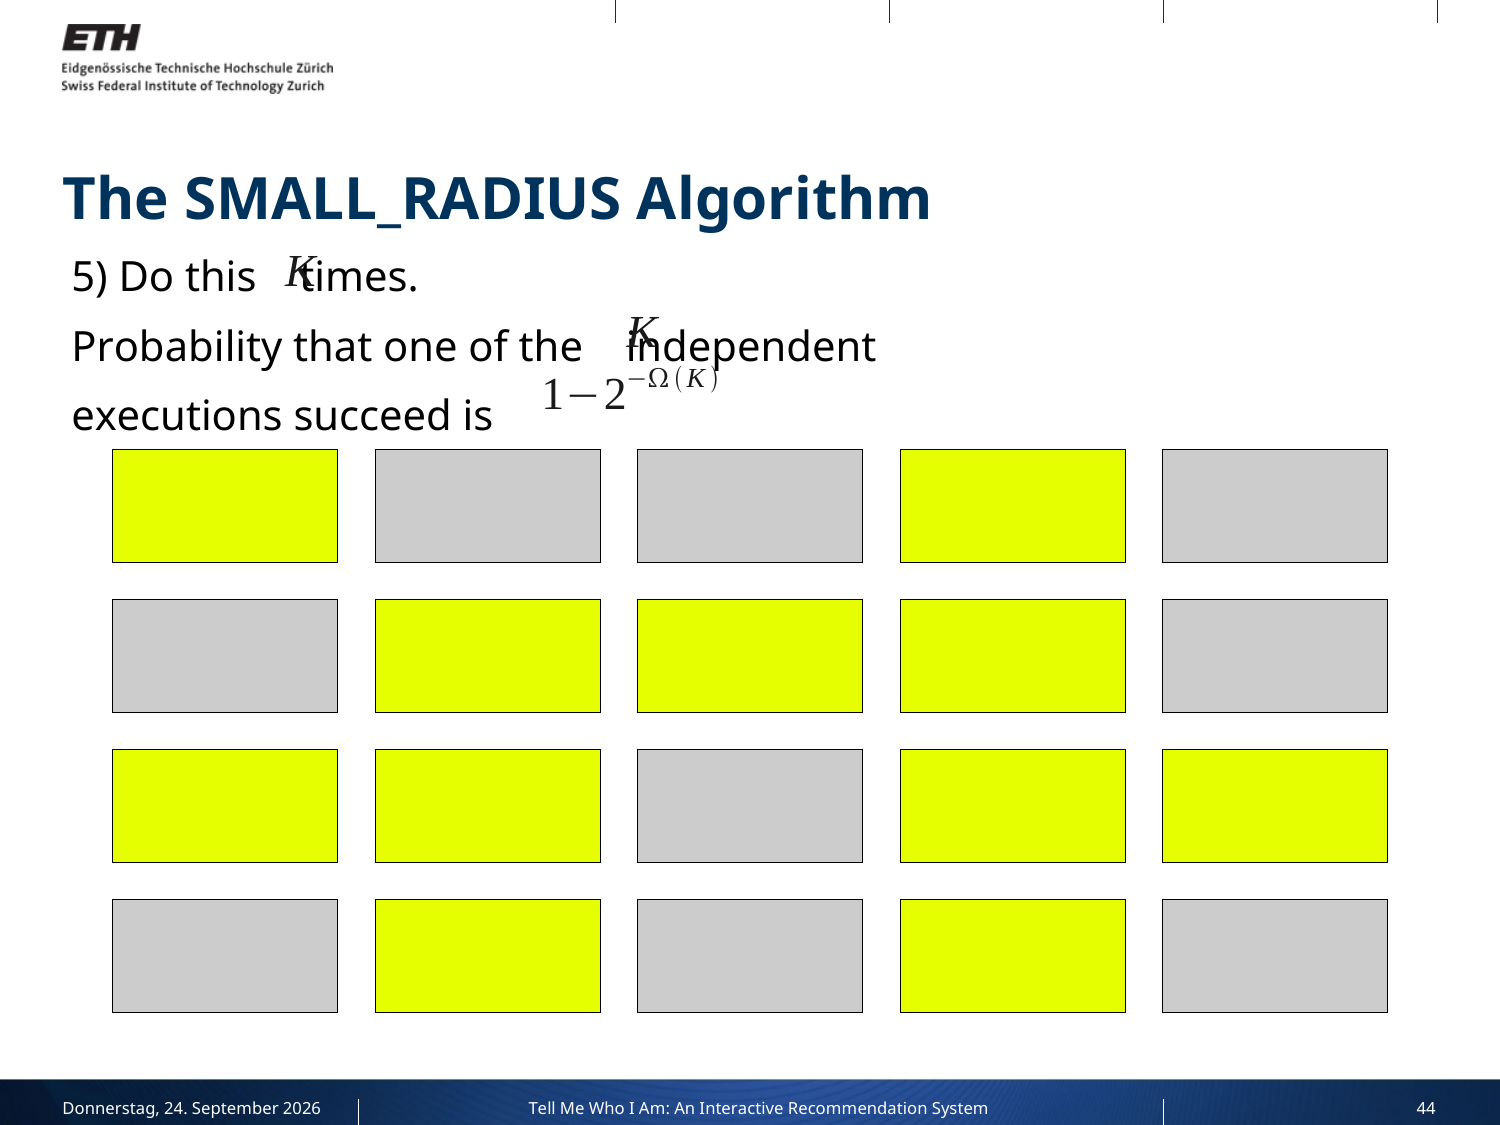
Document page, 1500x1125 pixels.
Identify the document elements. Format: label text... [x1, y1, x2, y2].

text_box [637, 749, 863, 863]
text_box [375, 449, 601, 563]
text_box [1162, 749, 1388, 863]
text_box [1162, 899, 1388, 1013]
text_box [112, 749, 338, 863]
text_box [637, 449, 863, 563]
text_box [112, 449, 338, 563]
picture [0, 1078, 1500, 1125]
list 5) Do this times. Probability that one of the independent executions succeed is [71, 246, 1447, 418]
text_box [900, 599, 1126, 713]
picture [62, 24, 333, 94]
title The SMALL_RADIUS Algorithm [62, 157, 1438, 296]
chart [535, 362, 724, 420]
text_box [637, 599, 863, 713]
text_box [375, 749, 601, 863]
text_box [375, 599, 601, 713]
text_box [1162, 599, 1388, 713]
chart [617, 306, 664, 358]
text_box [112, 599, 338, 713]
text_box [900, 449, 1126, 563]
chart [275, 245, 322, 297]
text_box [900, 749, 1126, 863]
text_box [375, 899, 601, 1013]
text_box [1162, 449, 1388, 563]
text_box [900, 899, 1126, 1013]
text_box [112, 899, 338, 1013]
text_box [637, 899, 863, 1013]
